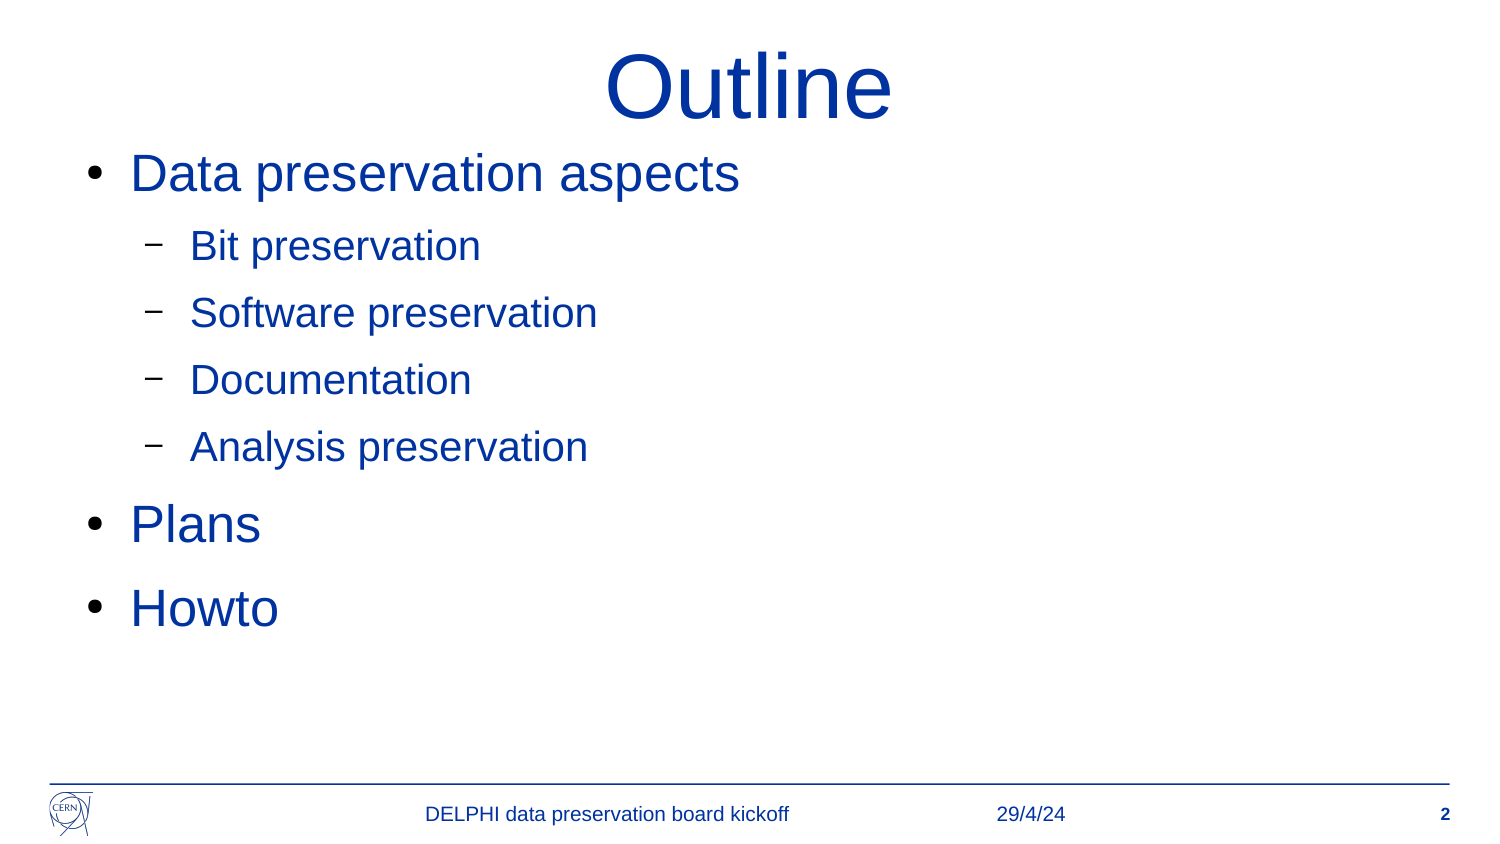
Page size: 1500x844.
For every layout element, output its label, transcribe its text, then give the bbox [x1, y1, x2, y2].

list Data preservation aspects Bit preservation Software preservation Documentation Analysis preservation Plans Howto [70, 144, 1421, 697]
title Outline [75, 28, 1425, 145]
